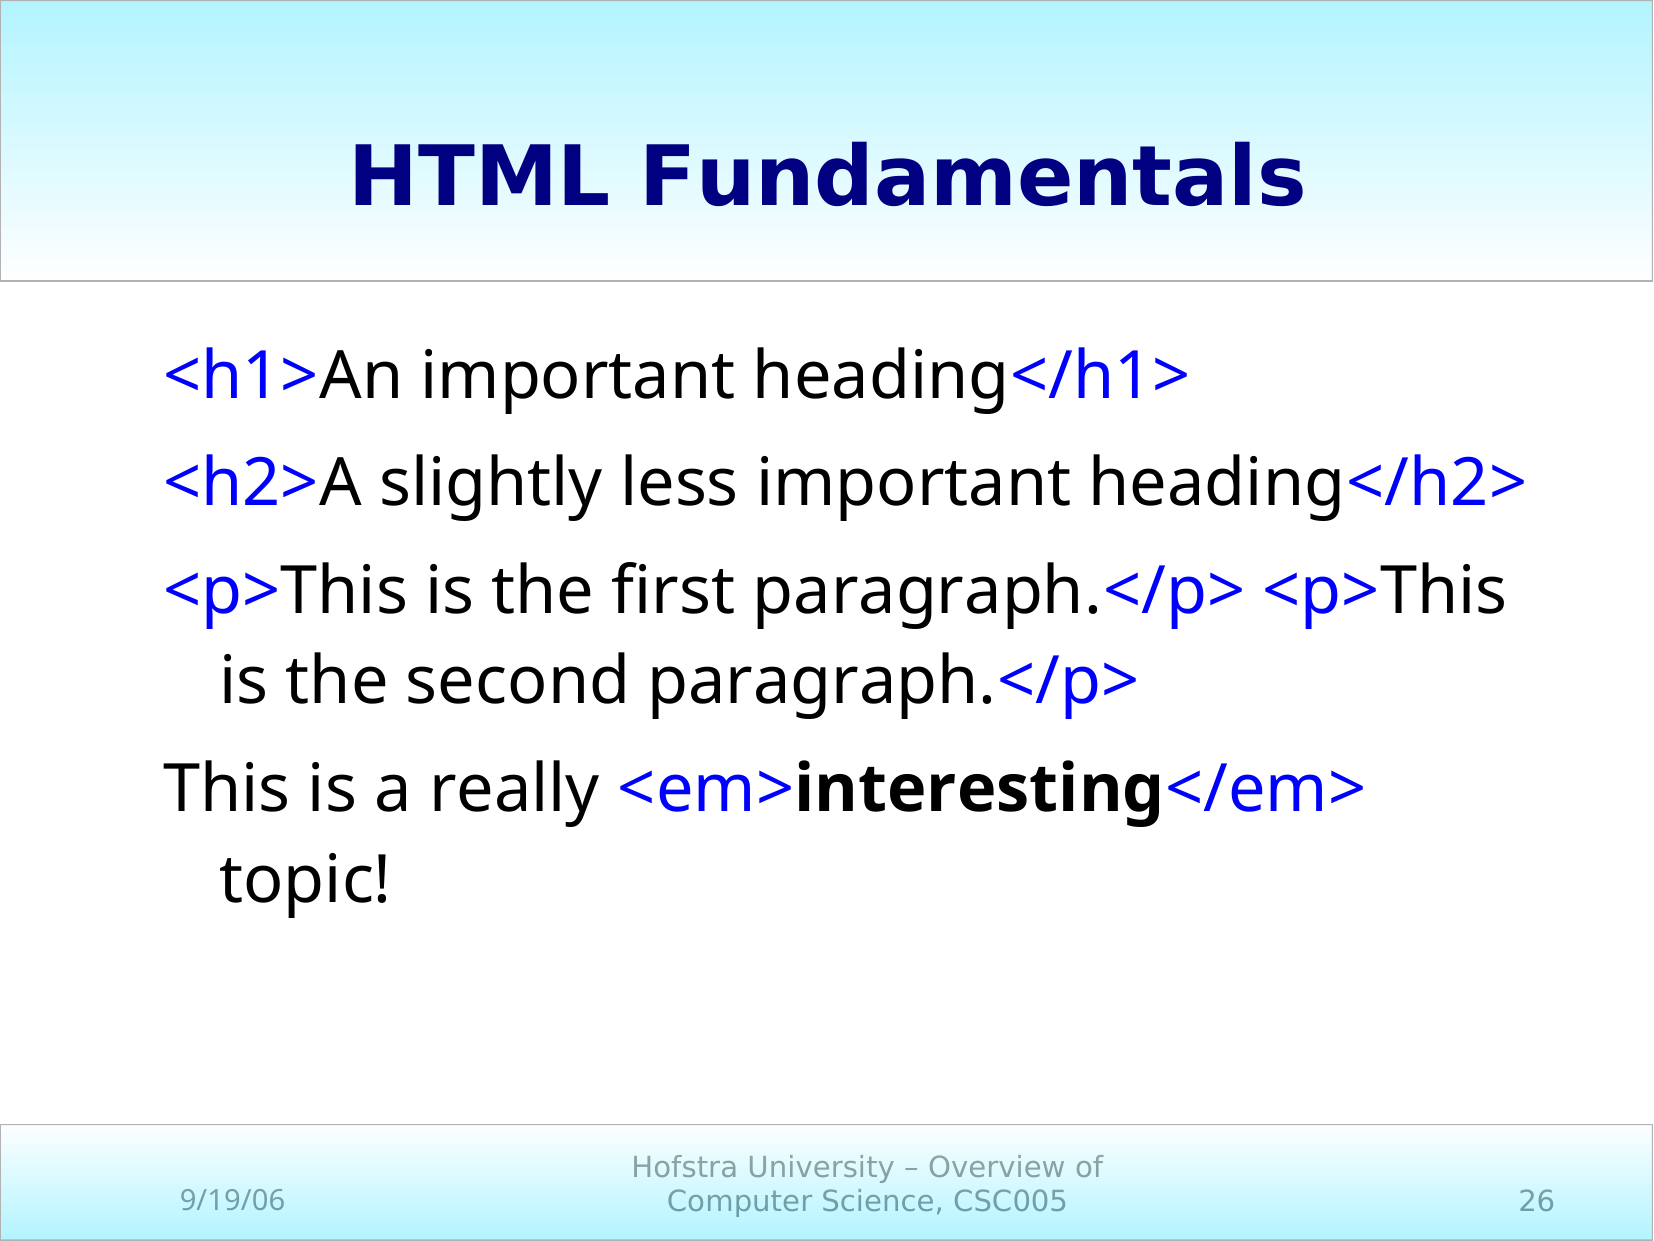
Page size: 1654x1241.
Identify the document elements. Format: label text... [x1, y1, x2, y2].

title HTML Fundamentals [123, 94, 1533, 233]
list <h1>An important heading</h1> <h2>A slightly less important heading</h2> <p>This is the first paragraph.</p> <p>This is the second paragraph.</p> This is a really <em>interesting</em> topic! [148, 319, 1554, 1078]
